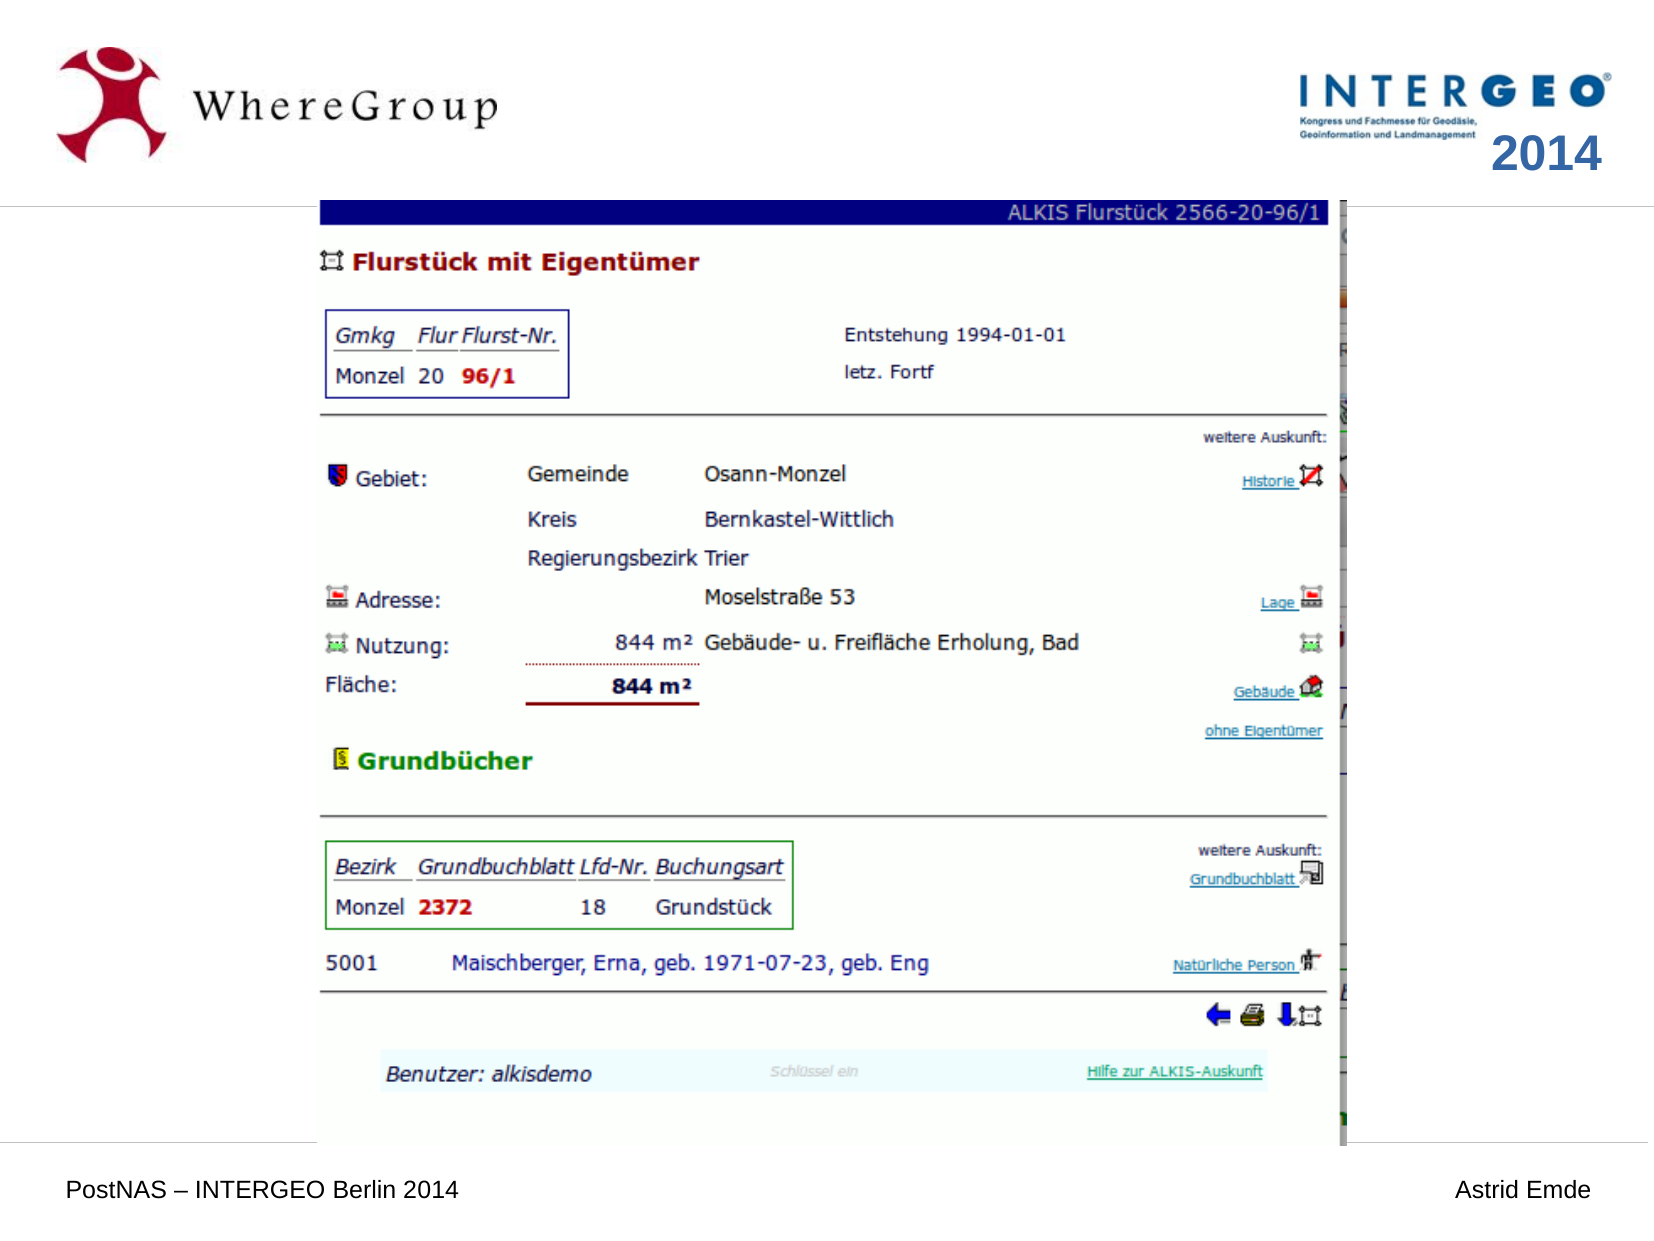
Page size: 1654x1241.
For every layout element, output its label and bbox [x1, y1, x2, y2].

picture [1299, 29, 1613, 185]
picture [317, 200, 1347, 1146]
picture [56, 47, 497, 163]
